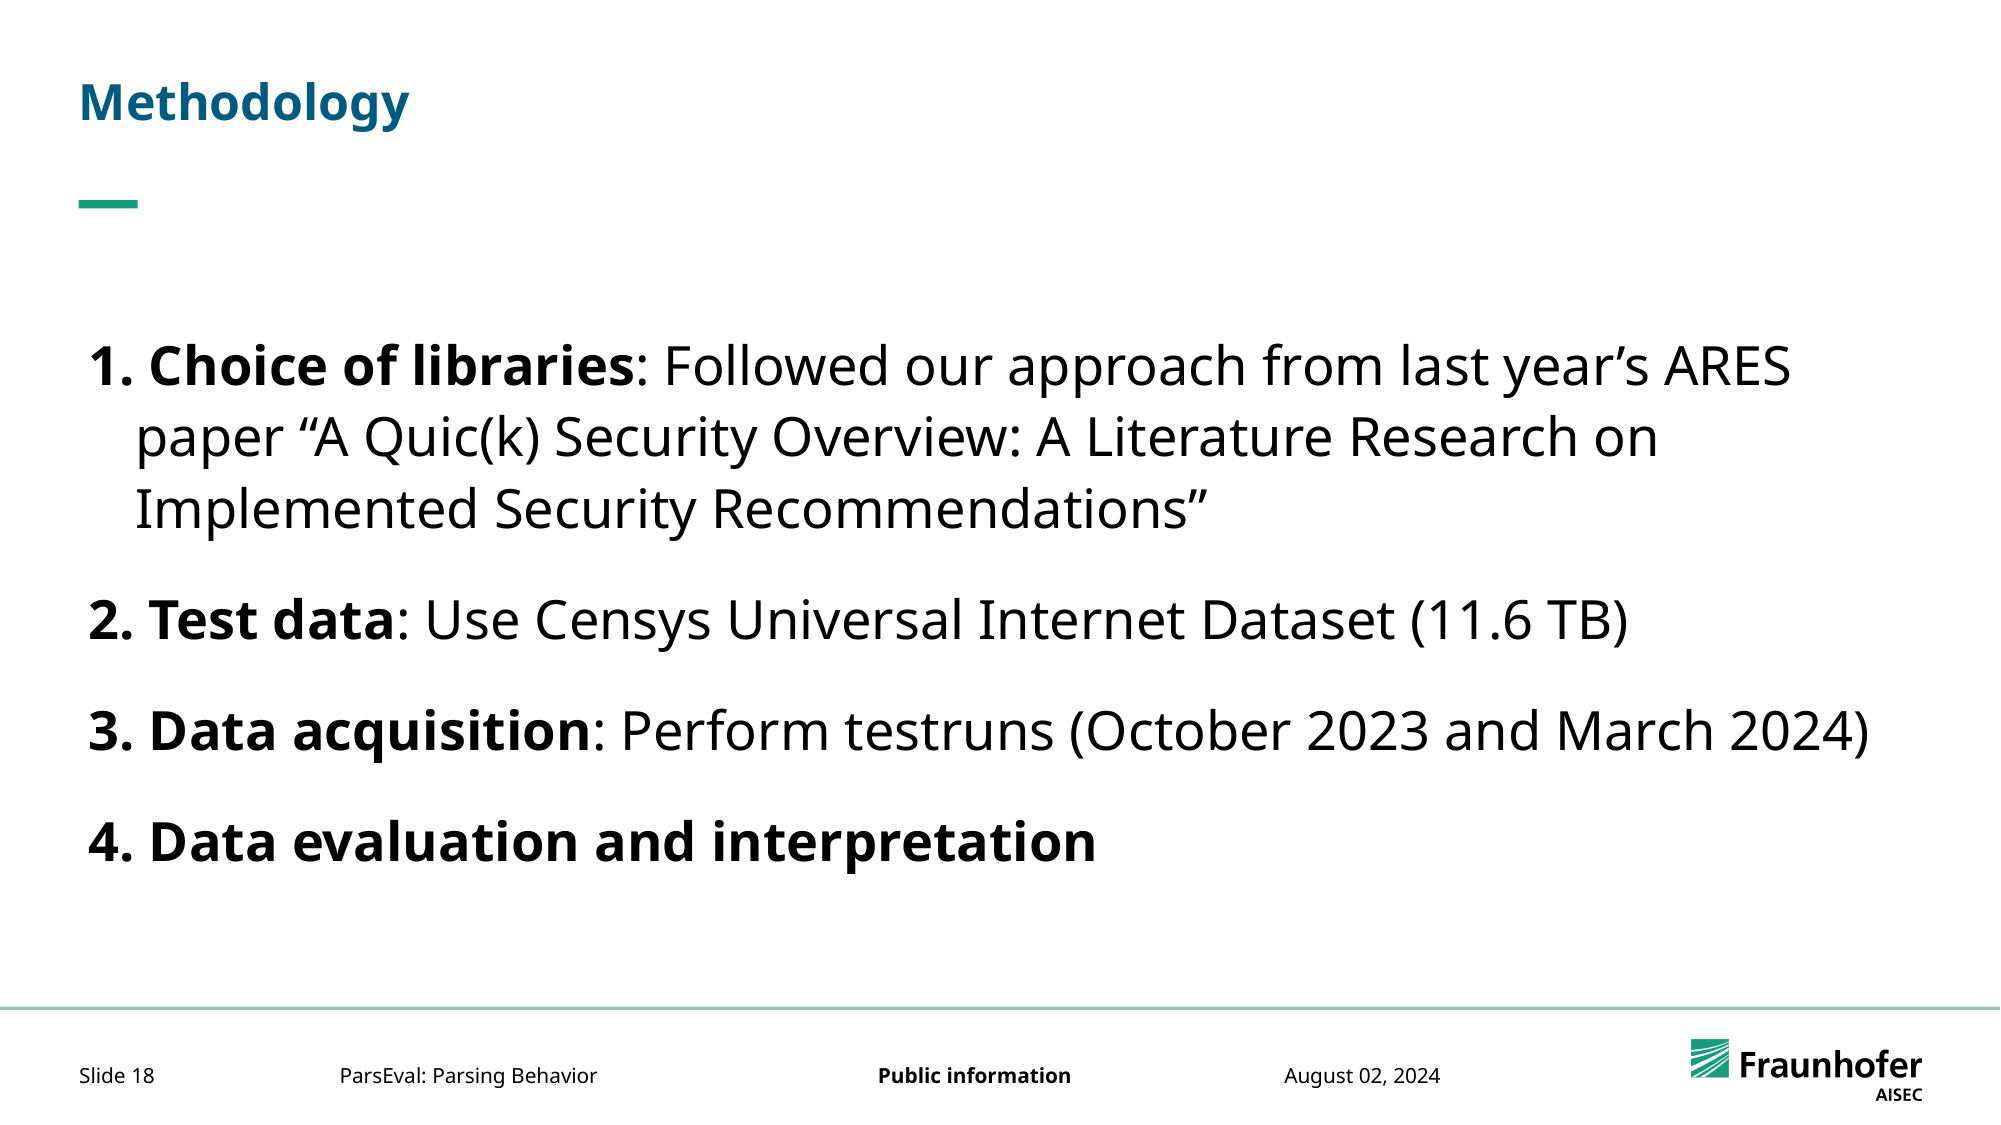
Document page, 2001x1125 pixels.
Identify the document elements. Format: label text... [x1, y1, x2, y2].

picture [1691, 1039, 1922, 1101]
title Methodology [78, 64, 1922, 128]
list Choice of libraries: Followed our approach from last year’s ARES paper “A Quic(k) Security Overview: A Literature Research on Implemented Security Recommendations” Test data: Use Censys Universal Internet Dataset (11.6 TB) Data acquisition: Perform testruns (October 2023 and March 2024) Data evaluation and interpretation [88, 324, 1890, 945]
